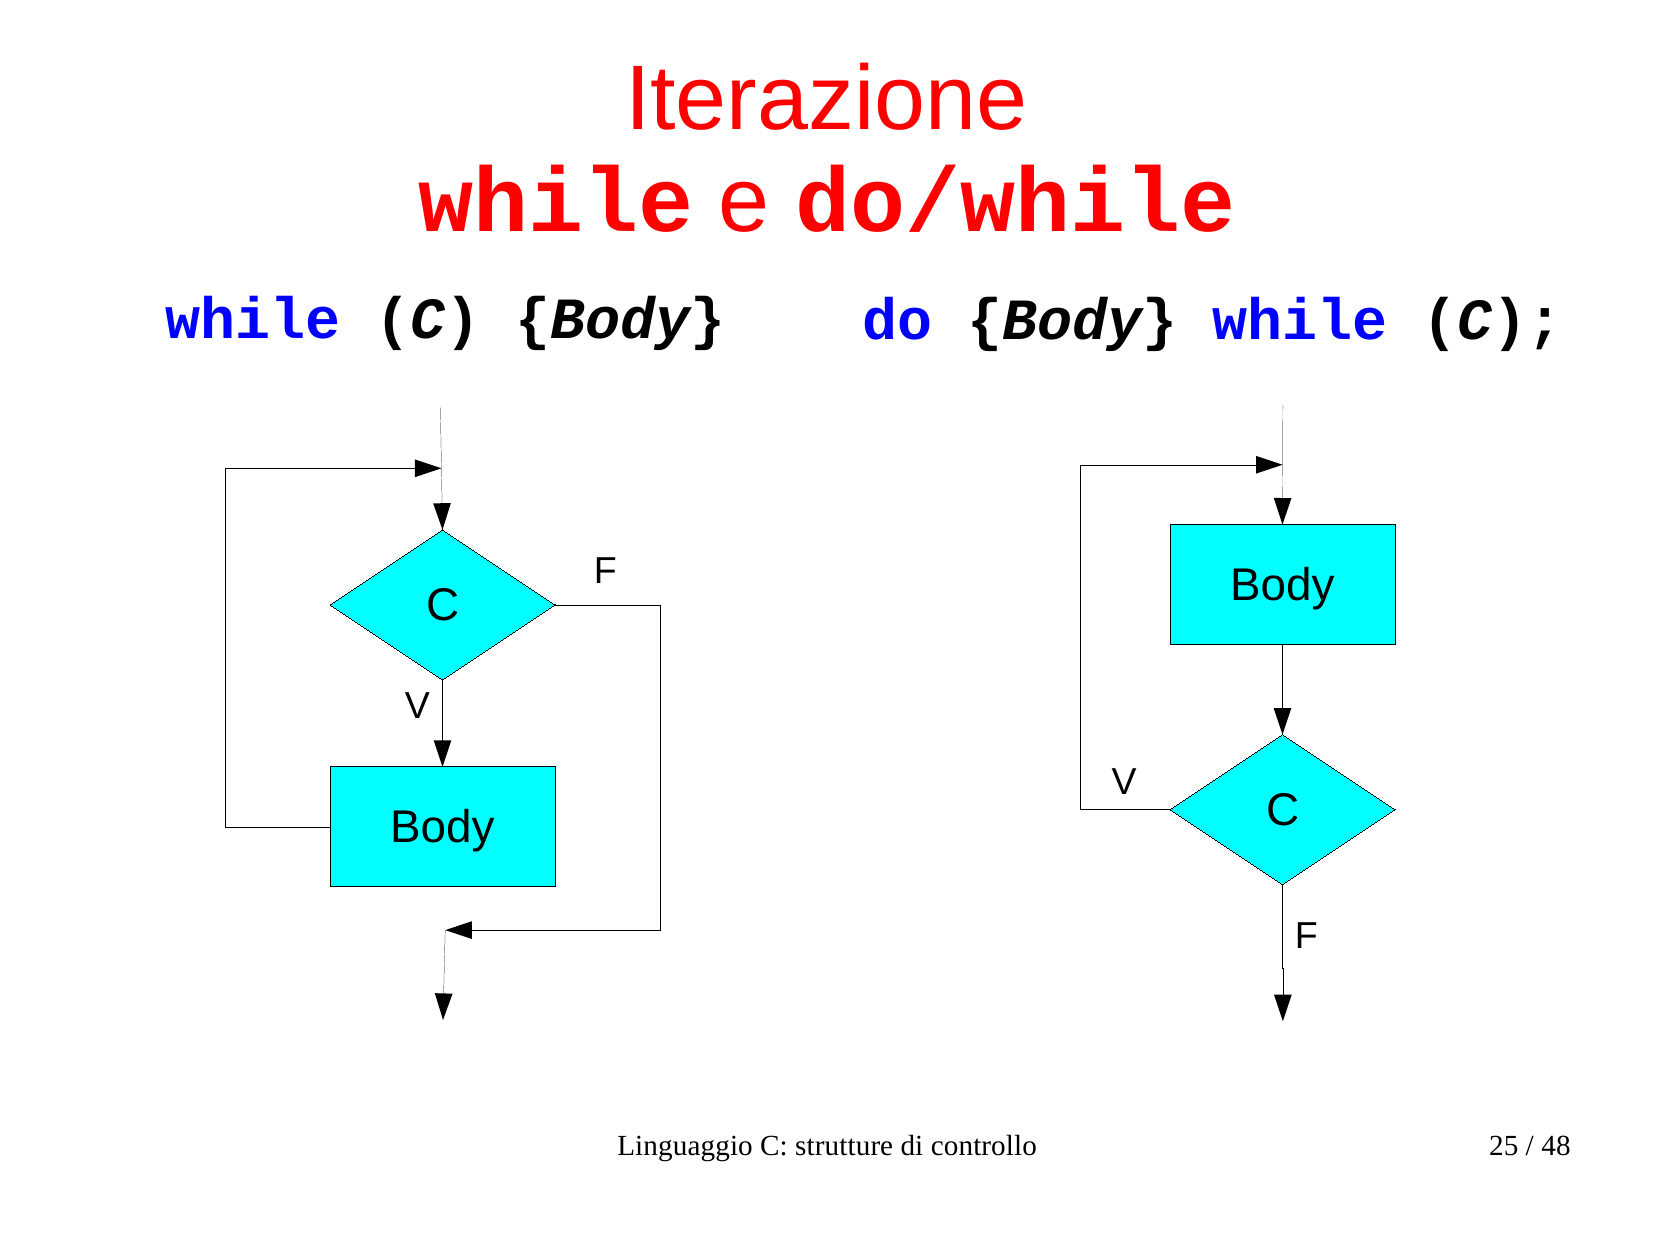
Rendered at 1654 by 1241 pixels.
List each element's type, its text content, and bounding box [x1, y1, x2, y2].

text_box V [390, 677, 445, 735]
text_box F [579, 542, 632, 599]
list do {Body} while (C); [825, 291, 1600, 1111]
text_box Body [330, 766, 556, 887]
title Iterazione while e do/while [82, 46, 1571, 260]
list while (C) {Body} [82, 290, 809, 1109]
text_box C [330, 530, 556, 679]
